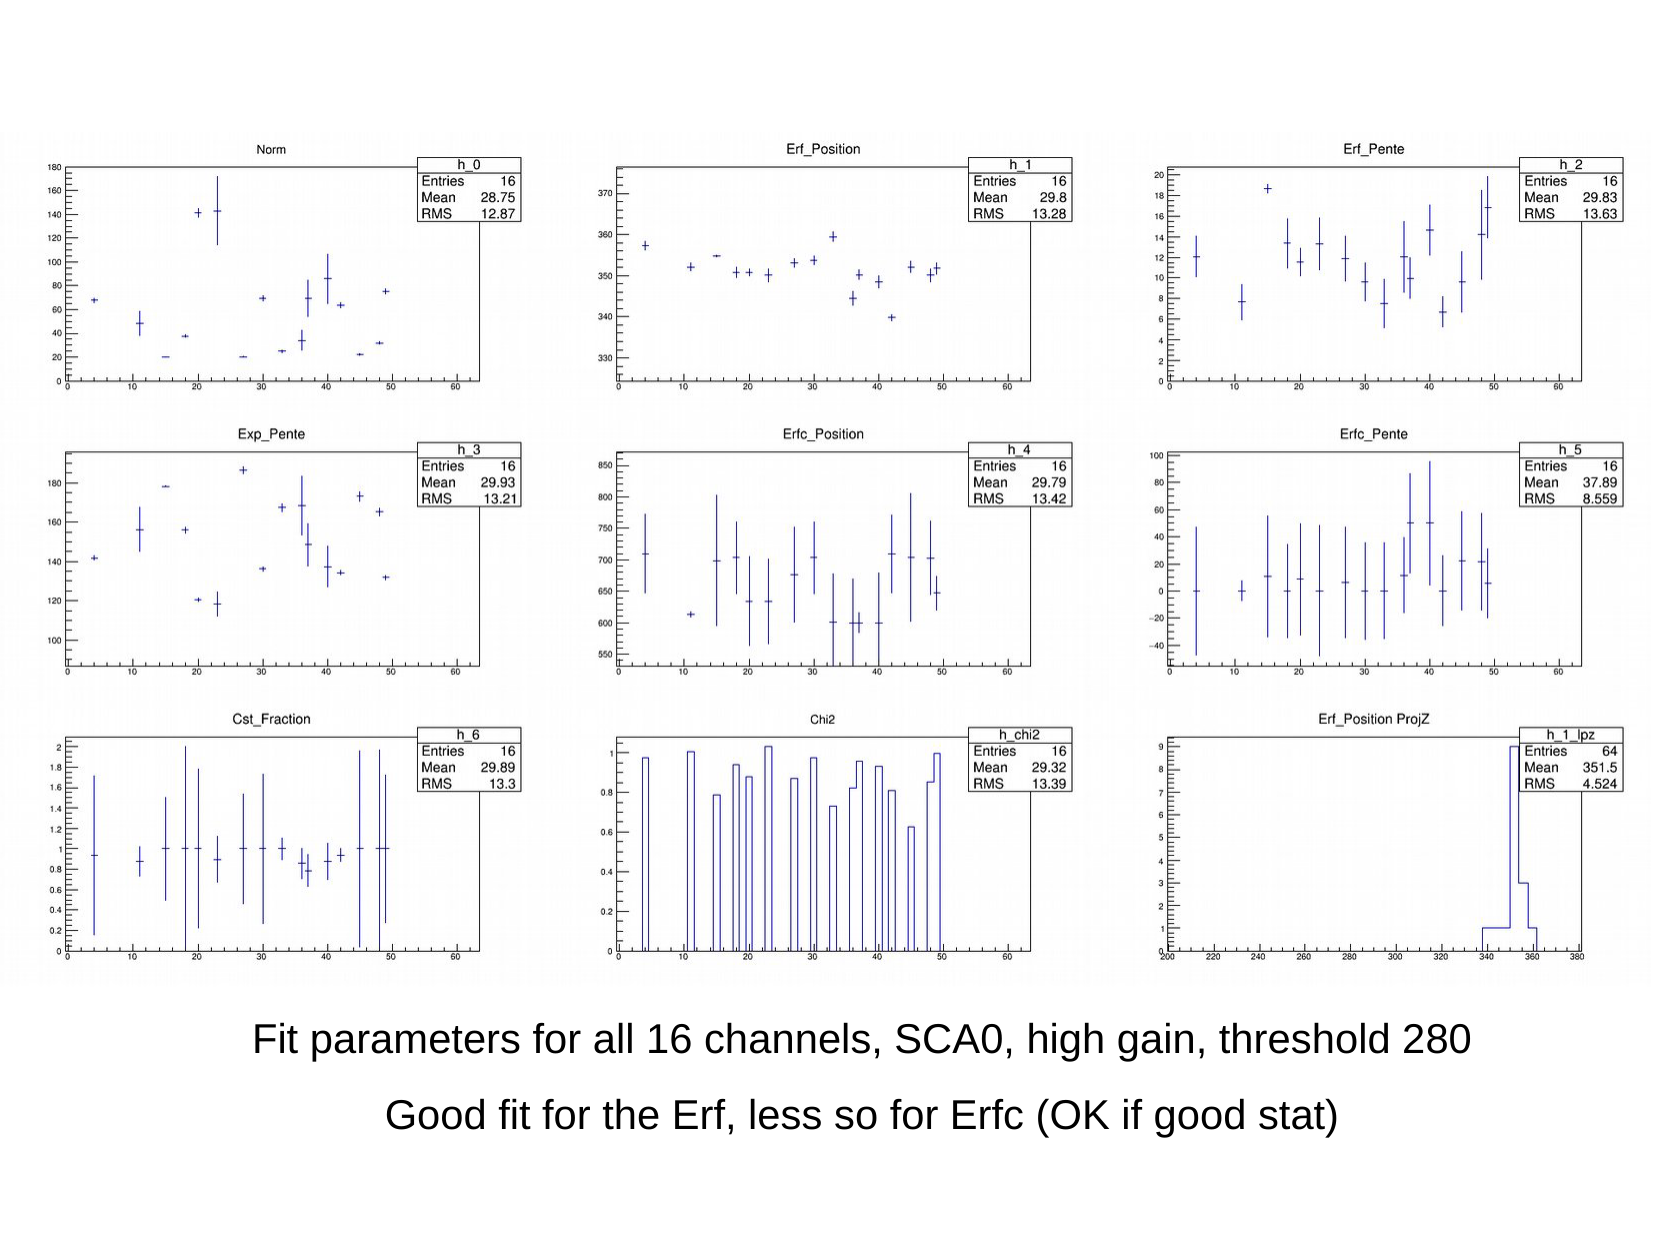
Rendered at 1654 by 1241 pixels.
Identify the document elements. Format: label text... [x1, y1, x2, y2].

list Fit parameters for all 16 channels, SCA0, high gain, threshold 280 Good fit for the Erf, less so for Erfc (OK if good stat) [129, 1015, 1524, 1158]
picture [0, 132, 1651, 987]
